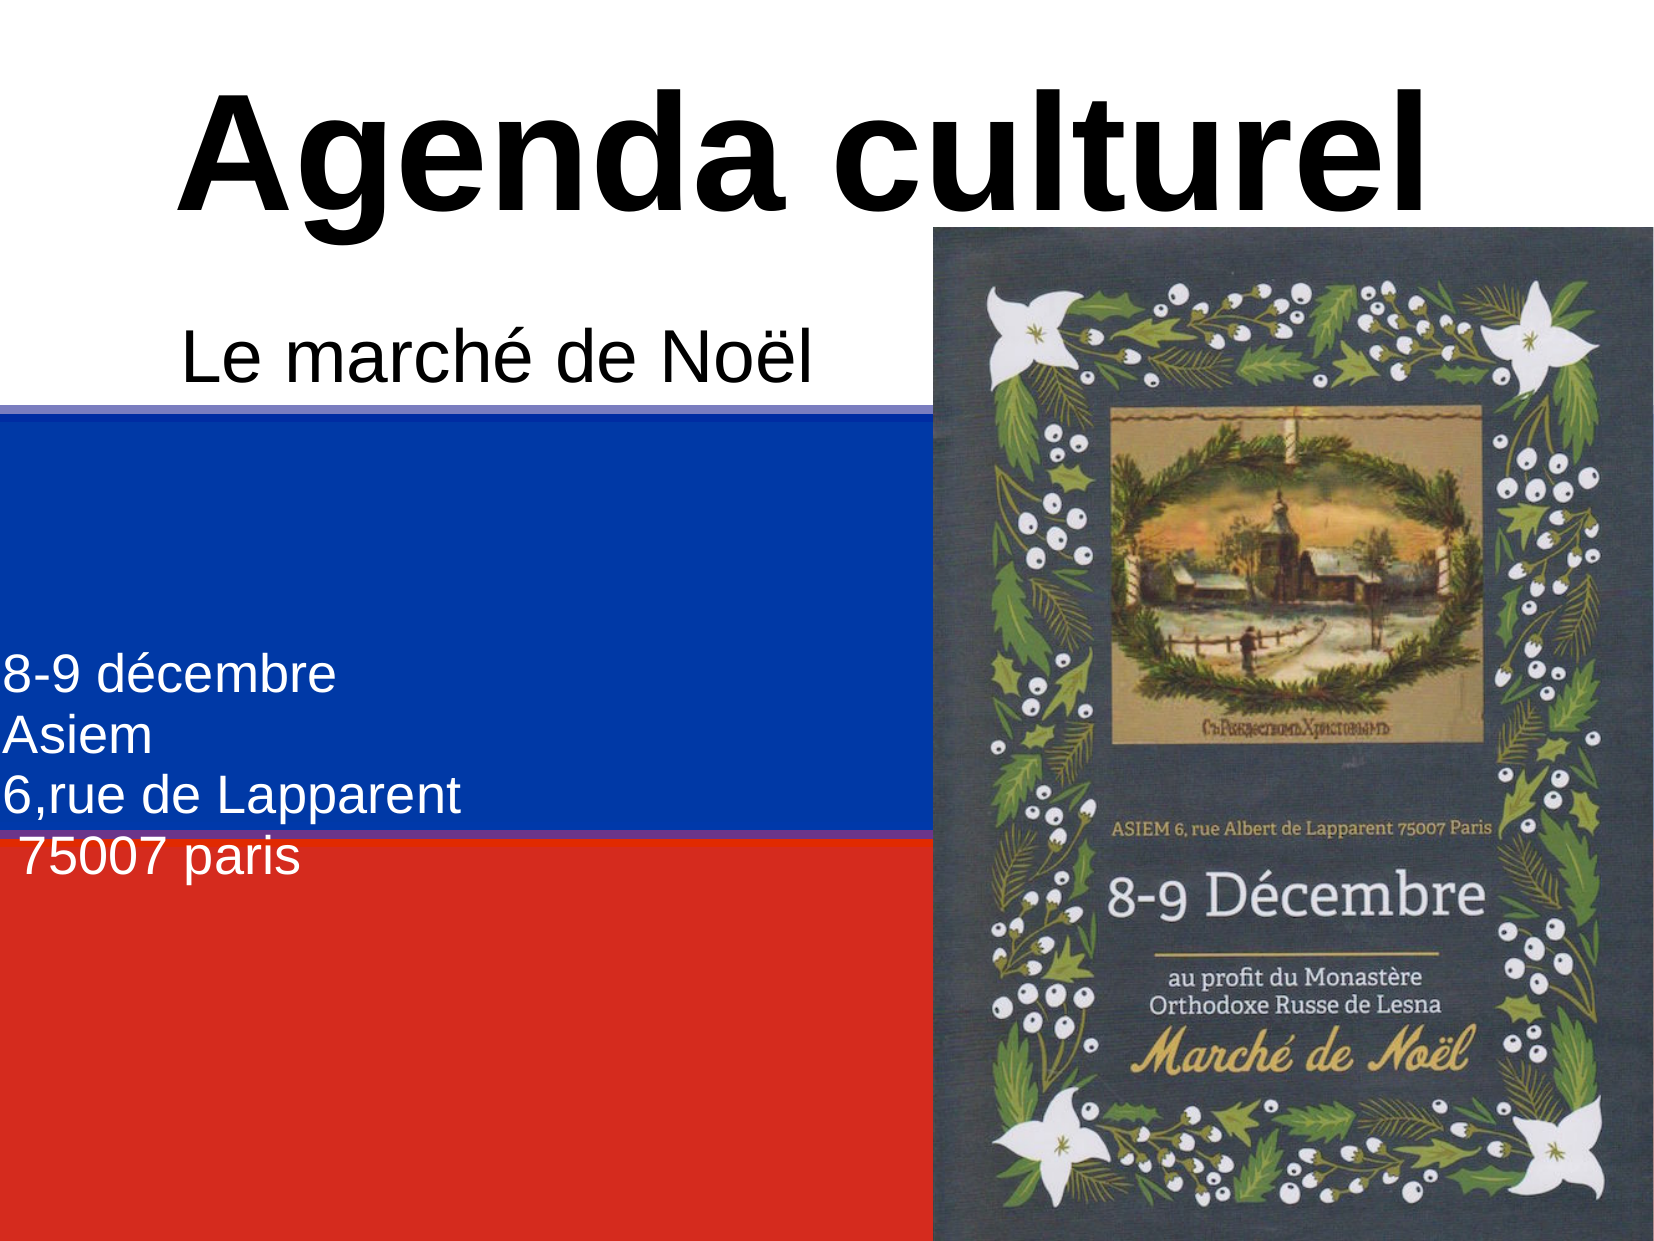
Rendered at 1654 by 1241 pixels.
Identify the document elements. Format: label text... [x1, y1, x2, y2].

text_box [94, 401, 933, 696]
title Agenda culturel [82, 49, 1571, 257]
text_box Le marché de Noël [165, 307, 832, 490]
picture [0, 0, 1654, 1241]
